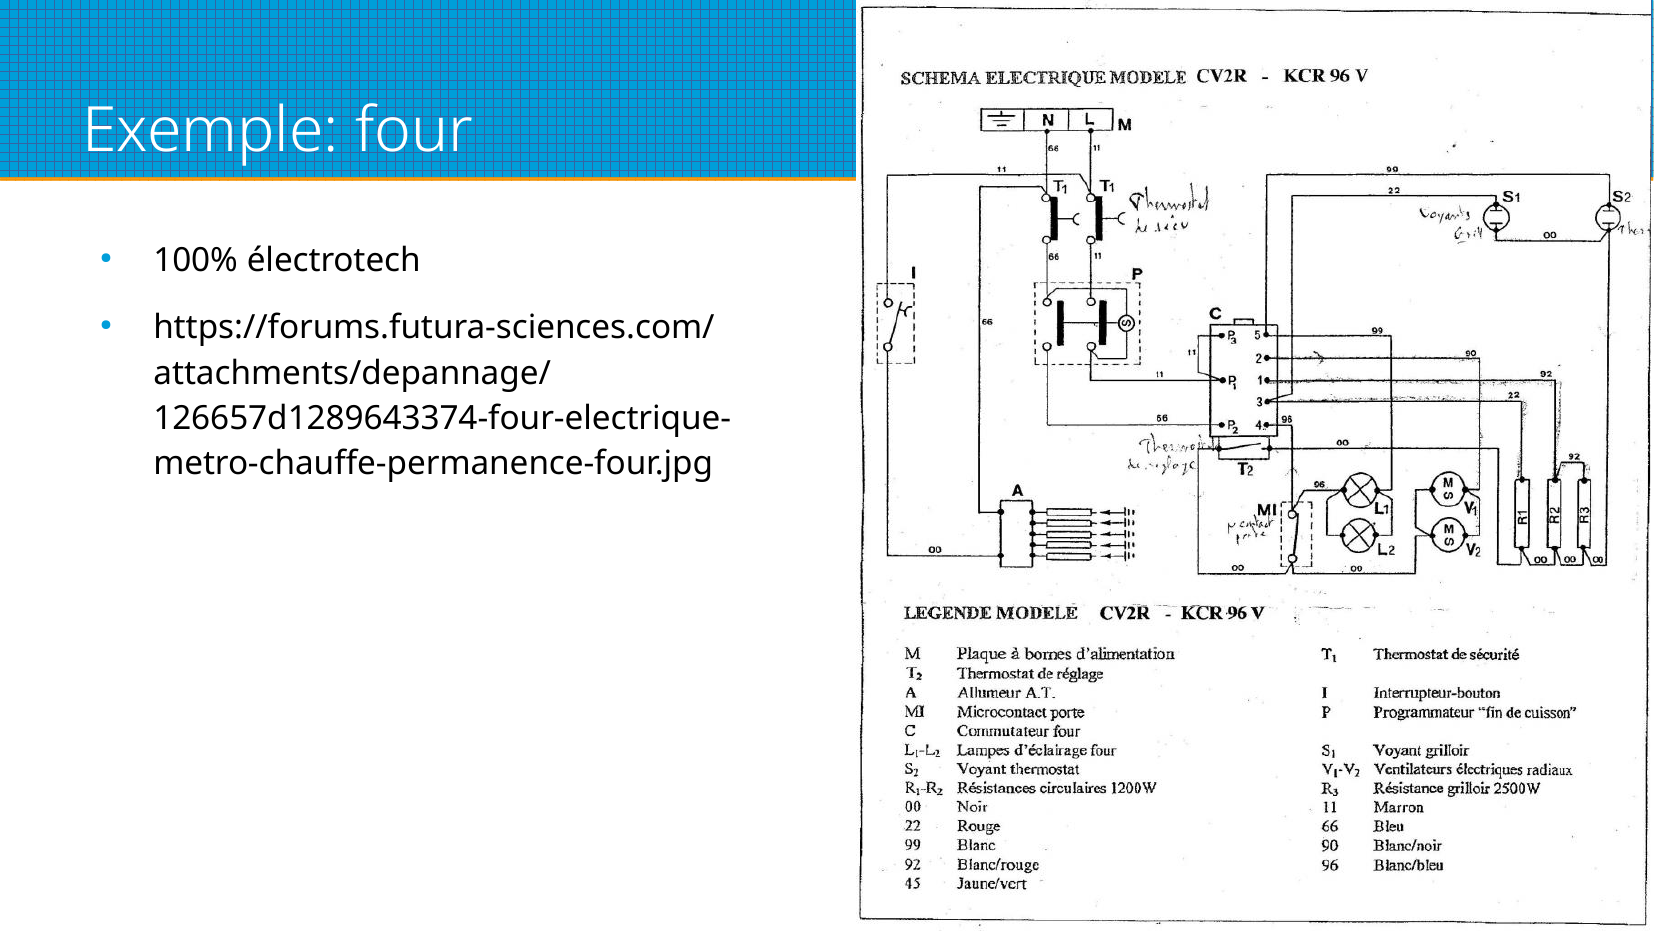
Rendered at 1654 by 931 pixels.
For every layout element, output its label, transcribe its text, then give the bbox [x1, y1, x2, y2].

title Exemple: four [82, 14, 856, 171]
list 100% électrotech https://forums.futura-sciences.com/attachments/depannage/126657d1289643374-four-electrique-metro-chauffe-permanence-four.jpg [82, 236, 739, 811]
picture [856, 0, 1651, 931]
